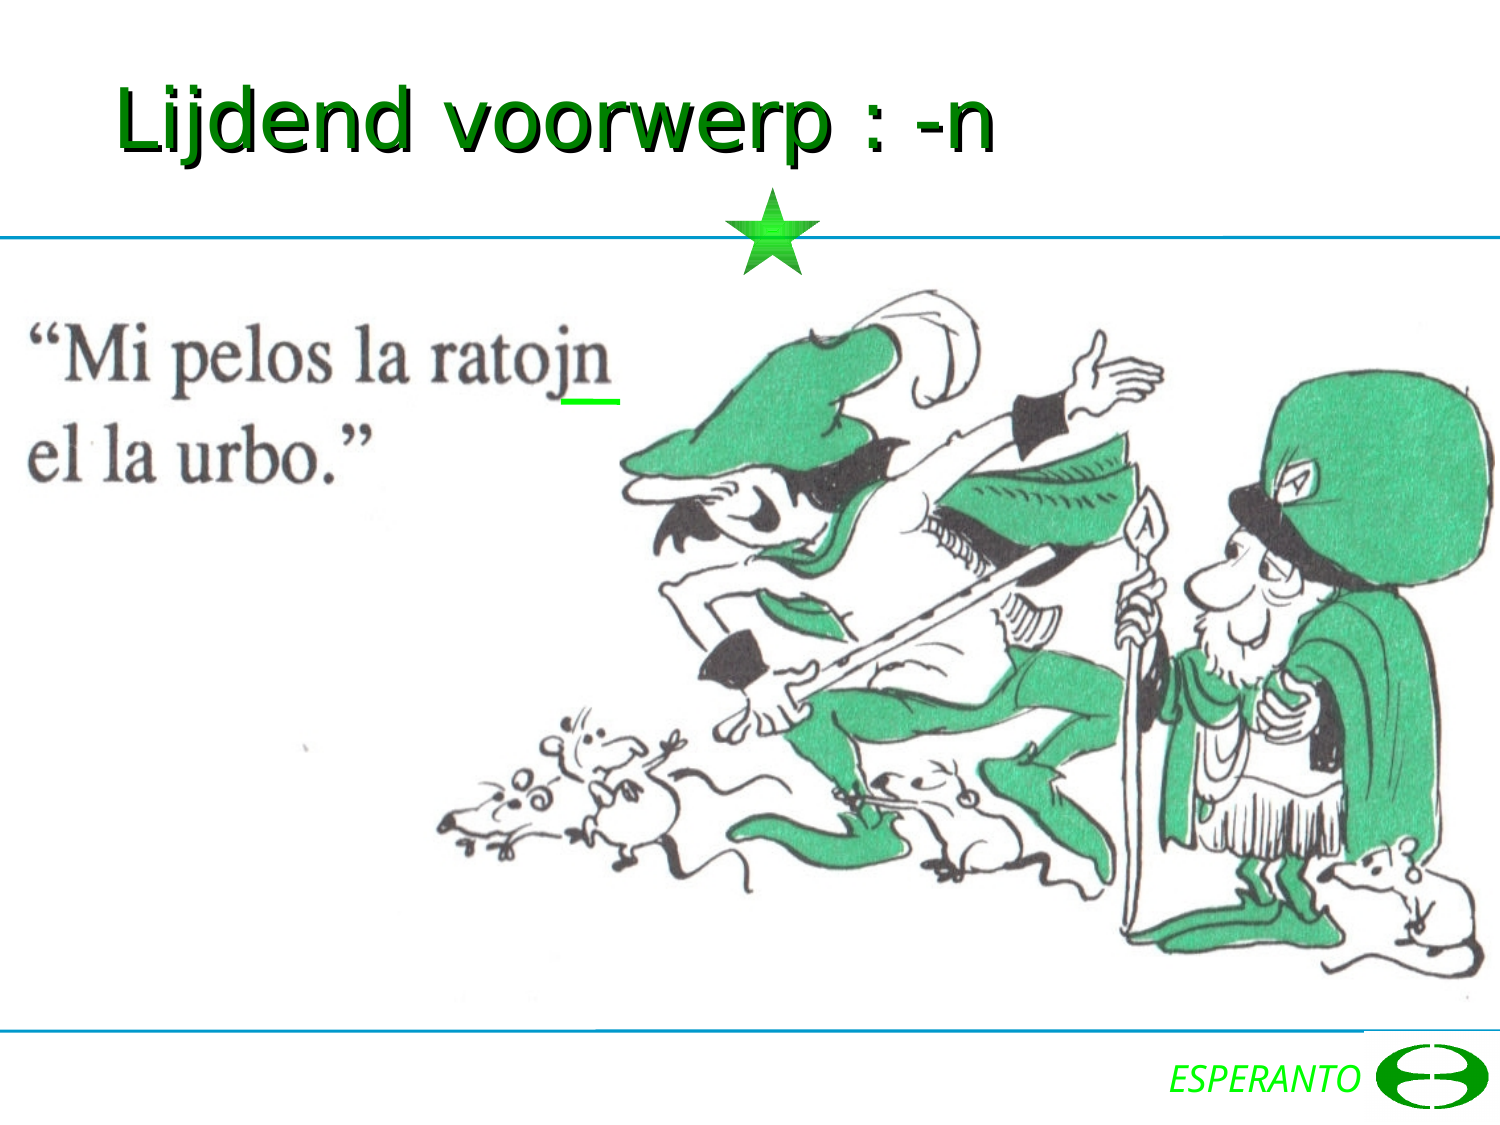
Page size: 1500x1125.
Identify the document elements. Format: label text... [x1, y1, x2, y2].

title Lijdend voorwerp : -n [112, 5, 1448, 245]
picture [17, 277, 1495, 1005]
picture [1364, 1032, 1500, 1122]
